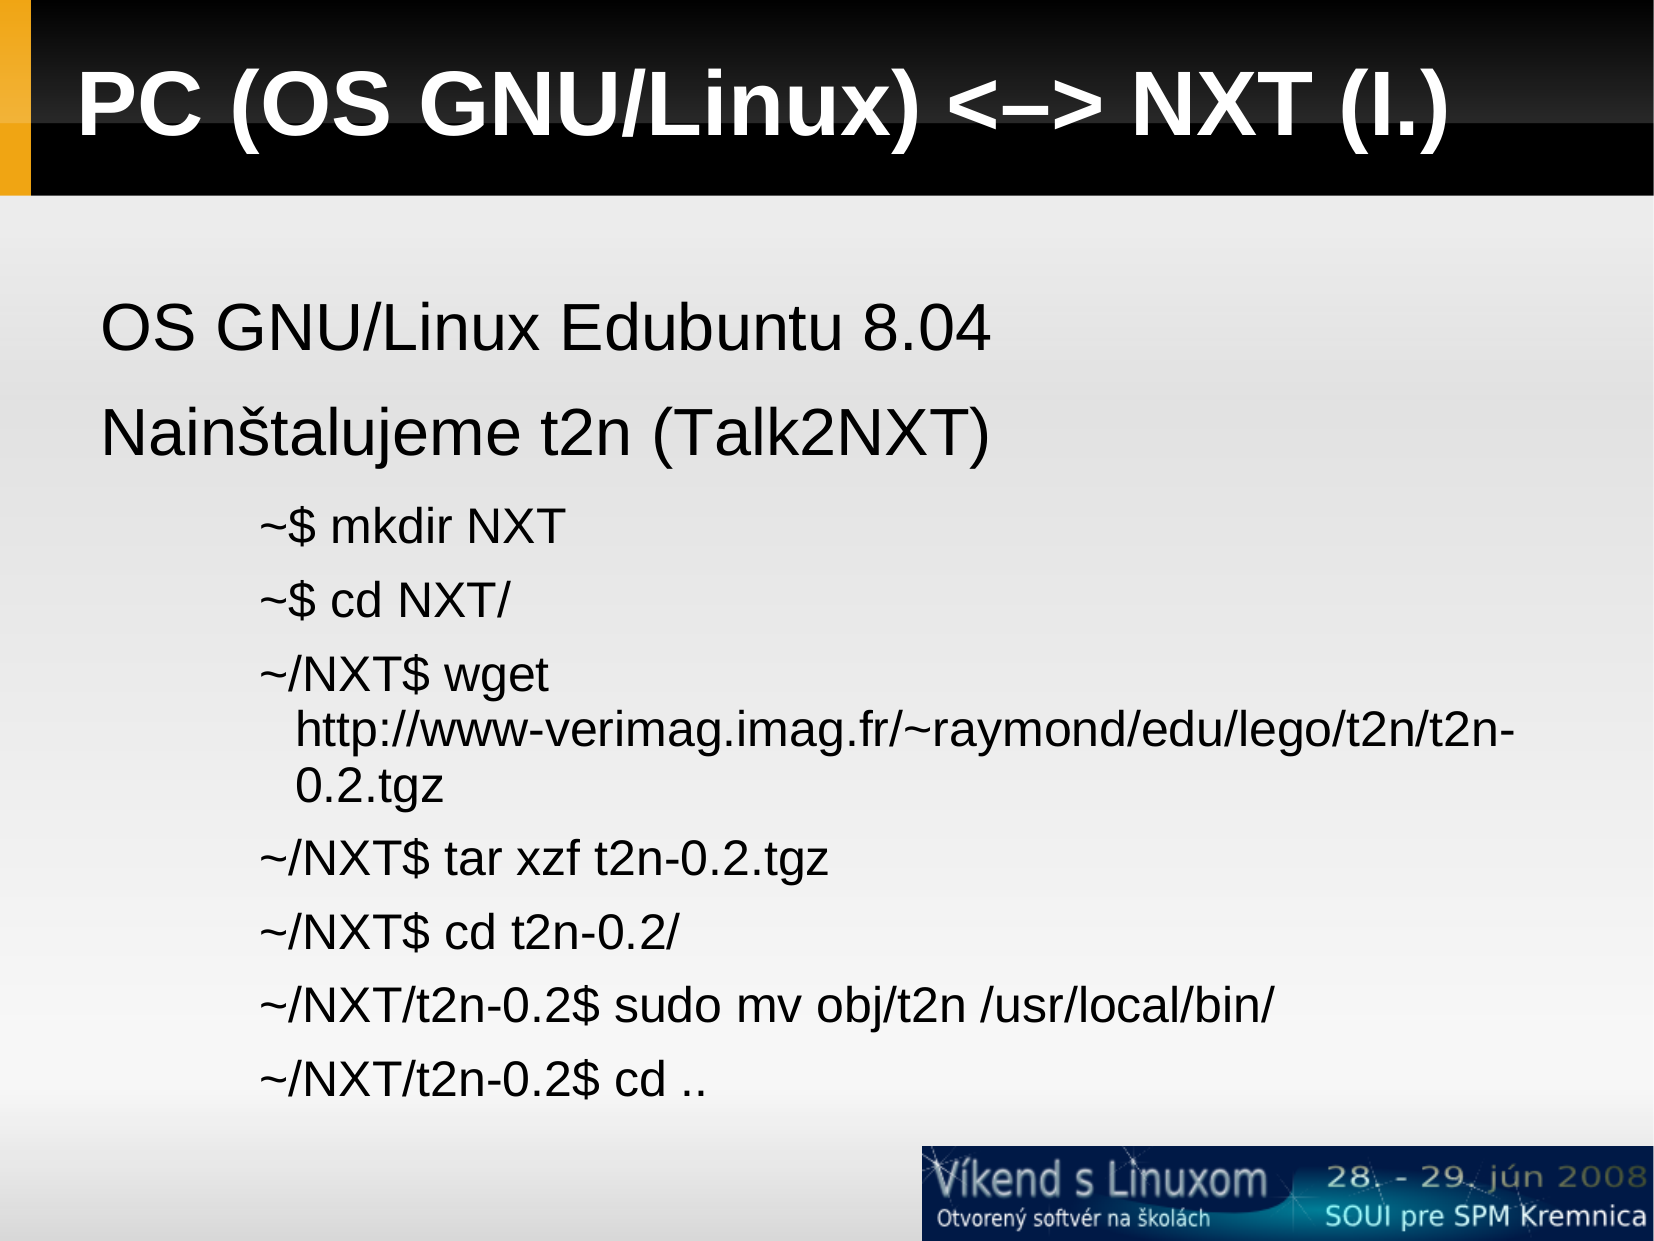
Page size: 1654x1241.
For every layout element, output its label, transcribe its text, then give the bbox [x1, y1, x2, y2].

picture [0, 0, 1654, 1241]
title PC (OS GNU/Linux) <–> NXT (I.) [76, 0, 1565, 208]
list OS GNU/Linux Edubuntu 8.04 Nainštalujeme t2n (Talk2NXT) ~$ mkdir NXT ~$ cd NXT/ ~/NXT$ wget http://www-verimag.imag.fr/~raymond/edu/lego/t2n/t2n-0.2.tgz ~/NXT$ tar xzf t2n-0.2.tgz ~/NXT$ cd t2n-0.2/ ~/NXT/t2n-0.2$ sudo mv obj/t2n /usr/local/bin/ ~/NXT/t2n-0.2$ cd .. [82, 290, 1571, 1109]
